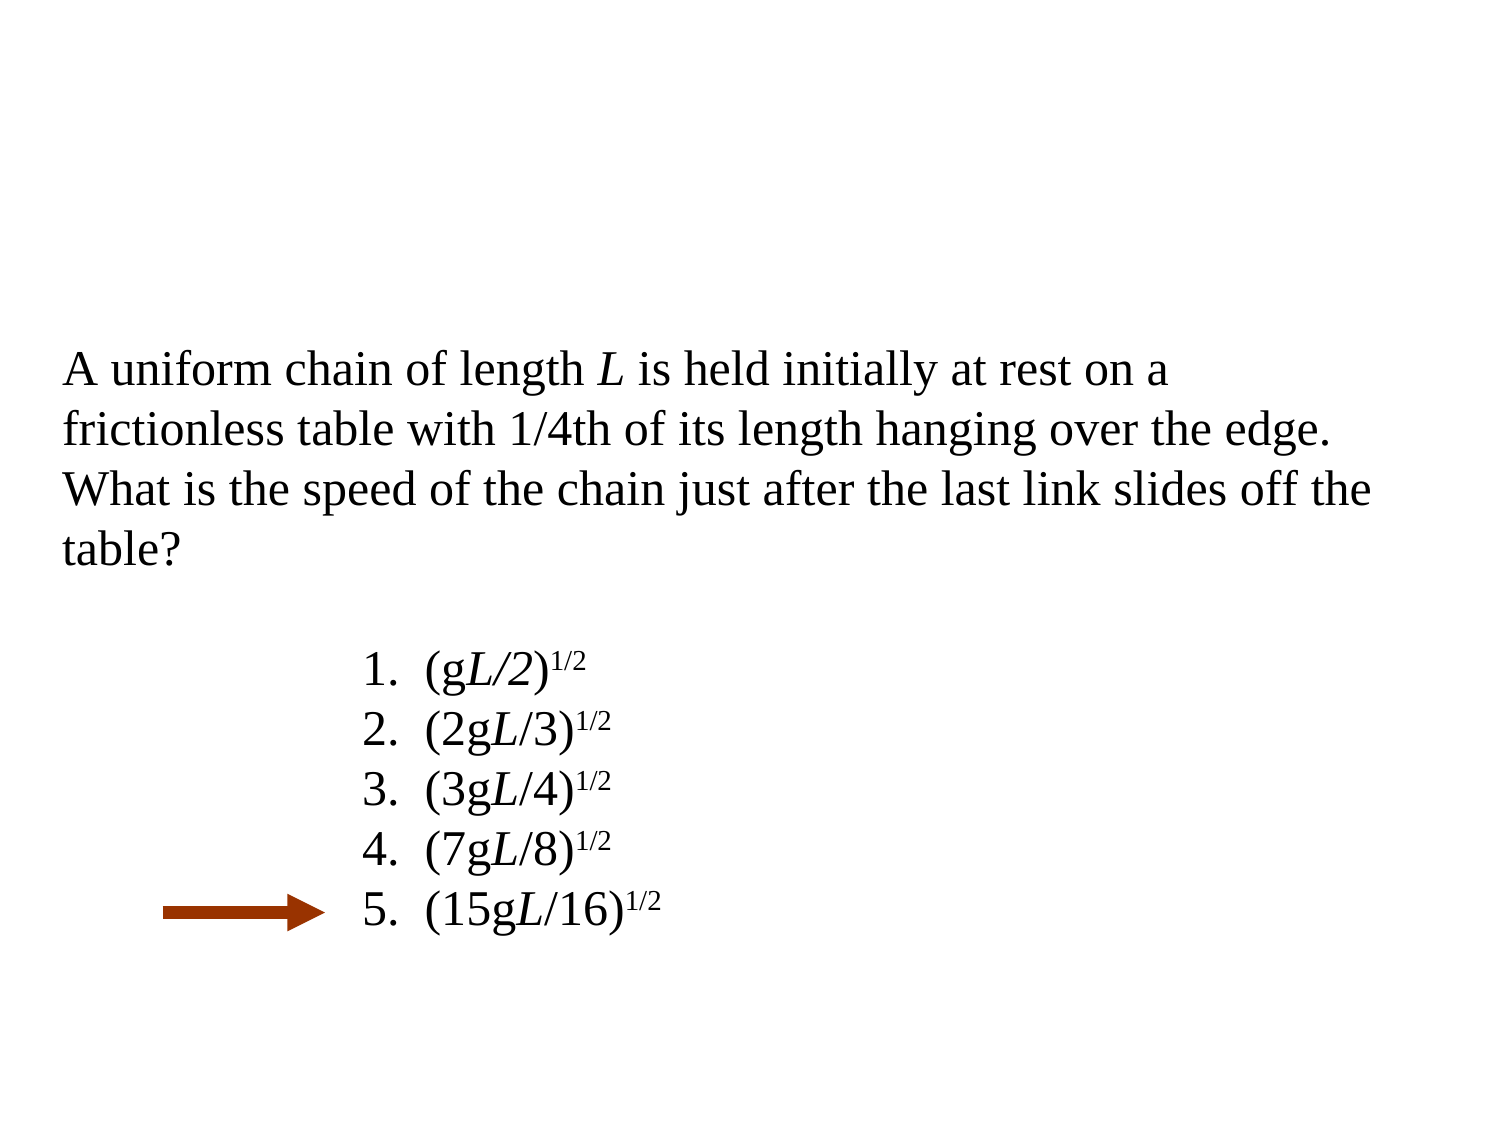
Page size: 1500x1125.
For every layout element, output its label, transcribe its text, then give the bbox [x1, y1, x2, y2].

text_box A uniform chain of length L is held initially at rest on a frictionless table with 1/4th of its length hanging over the edge. What is the speed of the chain just after the last link slides off the table? 1. (gL/2)1/2 2. (2gL/3)1/2 3. (3gL/4)1/2 4. (7gL/8)1/2 5. (15gL/16)1/2 [47, 328, 1413, 944]
